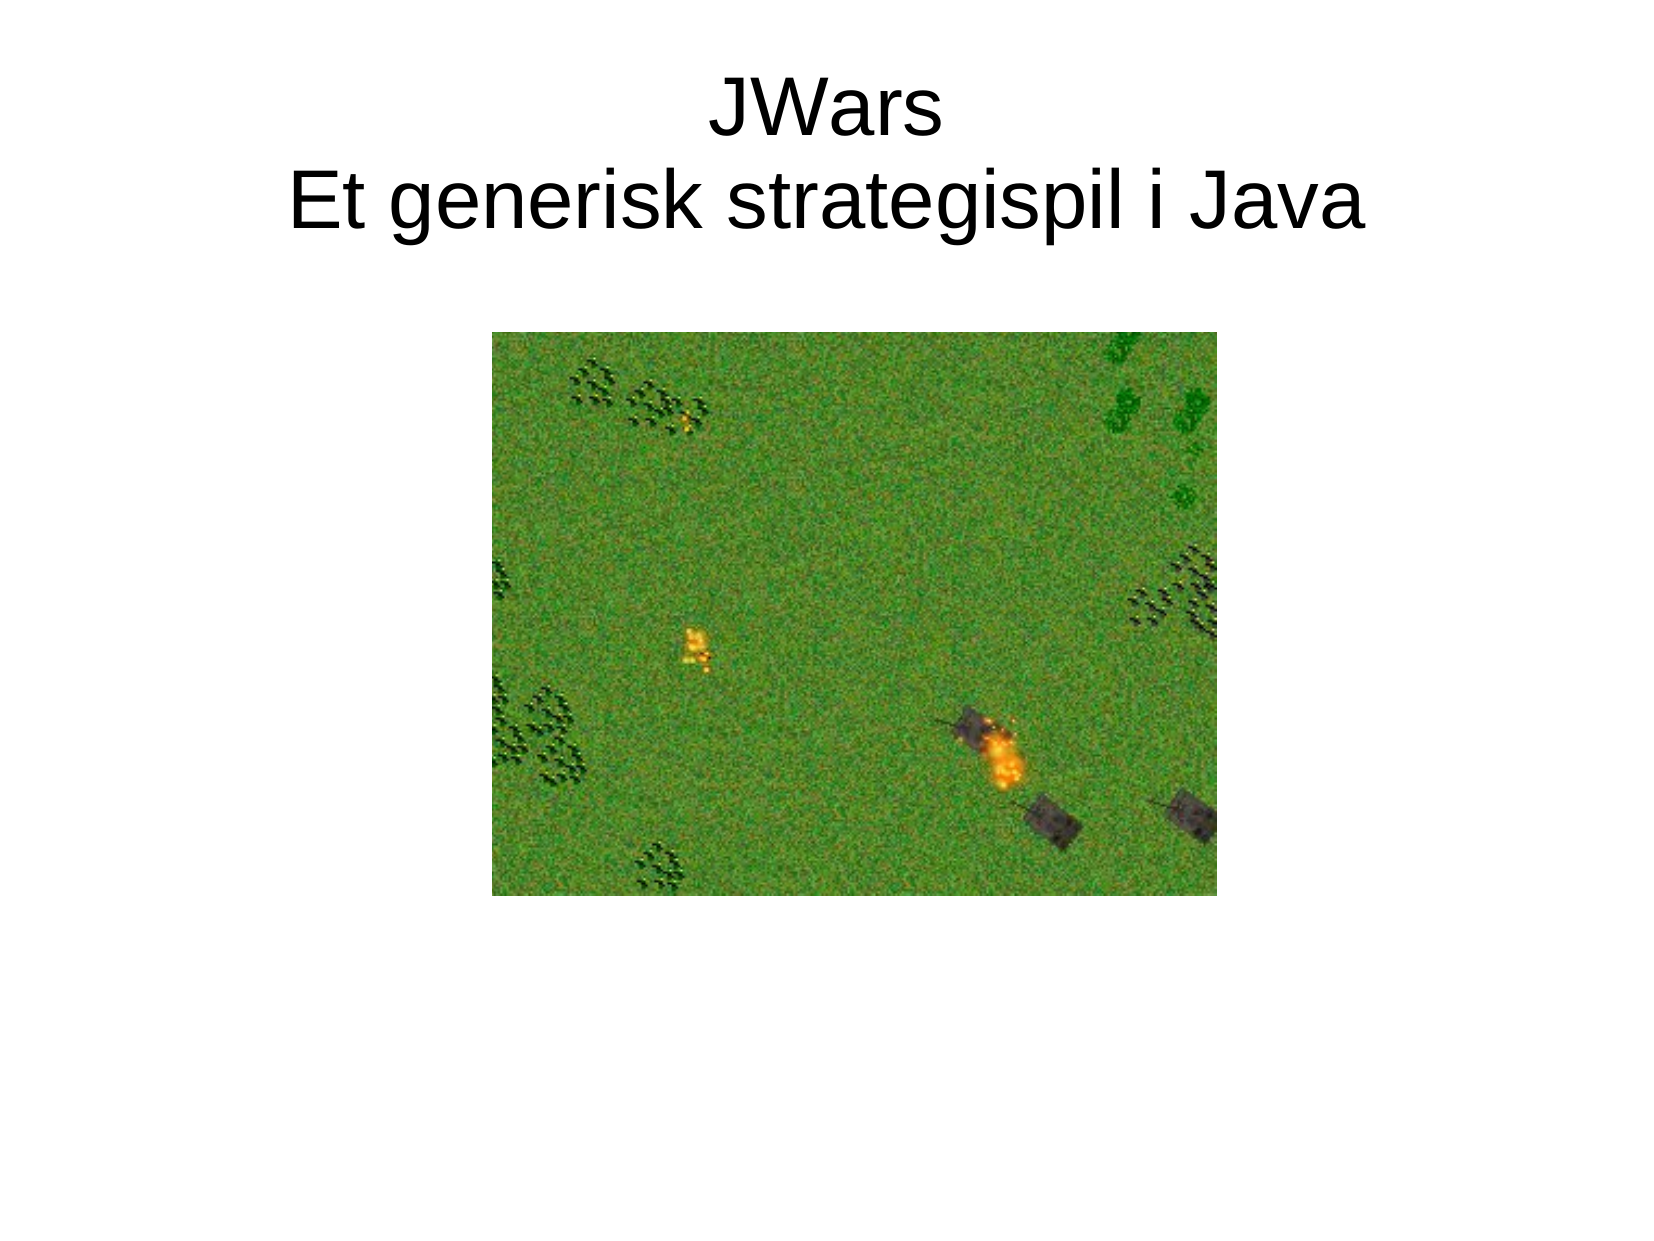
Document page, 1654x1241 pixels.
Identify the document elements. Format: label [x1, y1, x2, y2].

chart [0, 26, 1654, 1163]
